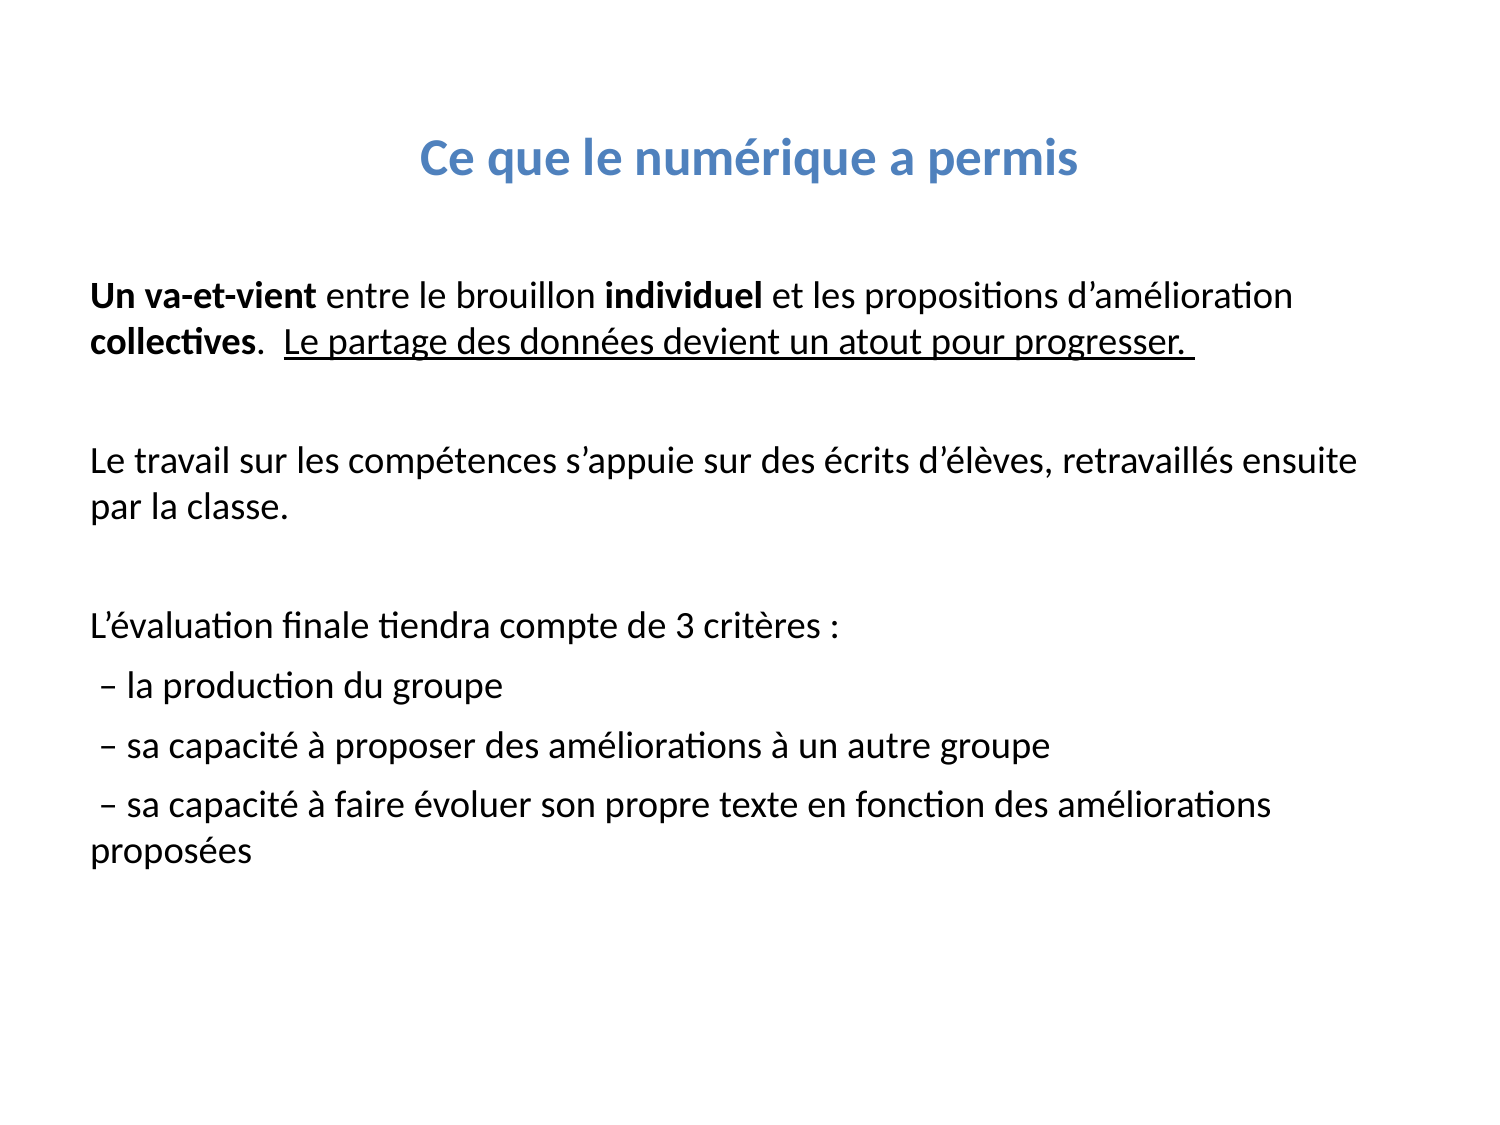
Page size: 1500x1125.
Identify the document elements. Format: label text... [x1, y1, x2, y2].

list Un va-et-vient entre le brouillon individuel et les propositions d’amélioration collectives. Le partage des données devient un atout pour progresser. Le travail sur les compétences s’appuie sur des écrits d’élèves, retravaillés ensuite par la classe. L’évaluation finale tiendra compte de 3 critères : – la production du groupe – sa capacité à proposer des améliorations à un autre groupe – sa capacité à faire évoluer son propre texte en fonction des améliorations proposées [75, 262, 1425, 1005]
title Ce que le numérique a permis [75, 45, 1425, 233]
